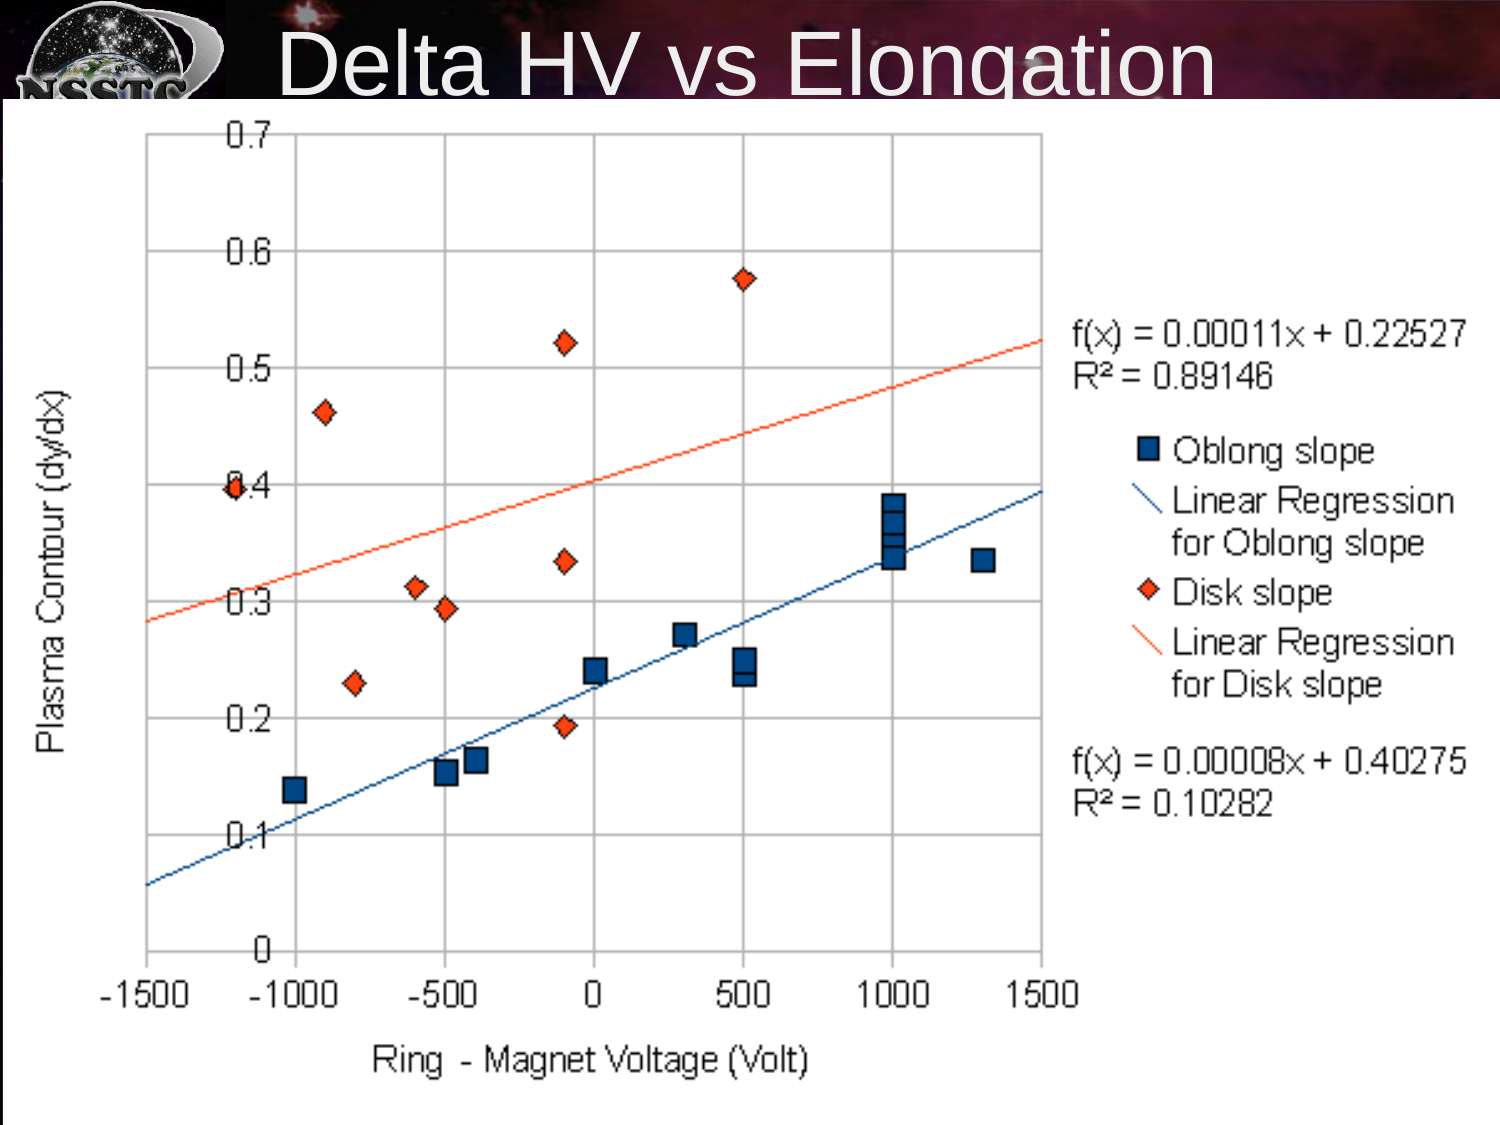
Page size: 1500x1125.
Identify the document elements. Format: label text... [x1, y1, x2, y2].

picture [0, 0, 1500, 1125]
title Delta HV vs Elongation [112, 0, 1383, 99]
